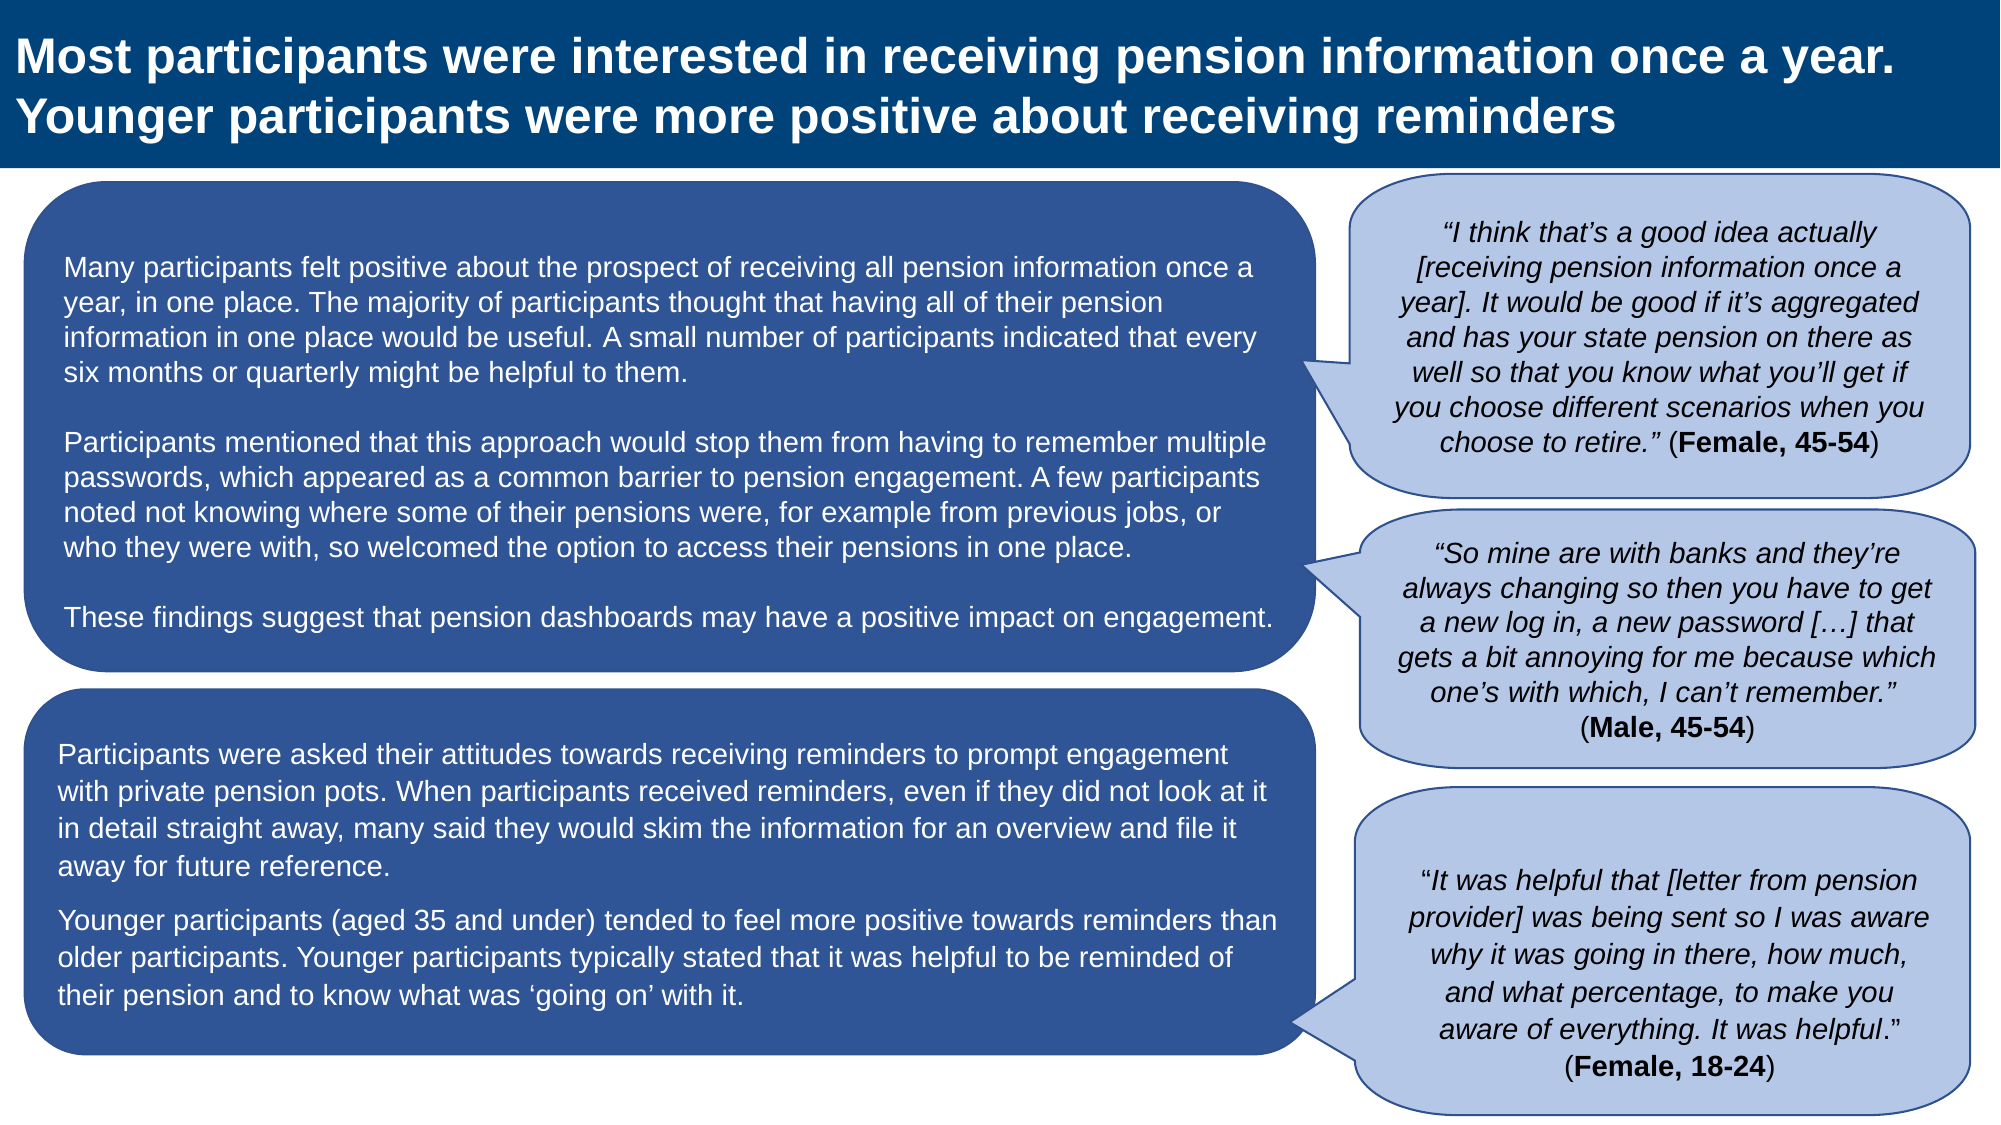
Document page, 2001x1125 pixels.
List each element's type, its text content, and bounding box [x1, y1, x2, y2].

text_box Participants were asked their attitudes towards receiving reminders to prompt engagement with private pension pots. When participants received reminders, even if they did not look at it in detail straight away, many said they would skim the information for an overview and file it away for future reference. Younger participants (aged 35 and under) tended to feel more positive towards reminders than older participants. Younger participants typically stated that it was helpful to be reminded of their pension and to know what was ‘going on’ with it. [24, 689, 1316, 1055]
text_box Many participants felt positive about the prospect of receiving all pension information once a year, in one place. The majority of participants thought that having all of their pension information in one place would be useful. A small number of participants indicated that every six months or quarterly might be helpful to them. Participants mentioned that this approach would stop them from having to remember multiple passwords, which appeared as a common barrier to pension engagement. A few participants noted not knowing where some of their pensions were, for example from previous jobs, or who they were with, so welcomed the option to access their pensions in one place. These findings suggest that pension dashboards may have a positive impact on engagement. [24, 182, 1316, 672]
text_box “So mine are with banks and they’re always changing so then you have to get a new log in, a new password […] that gets a bit annoying for me because which one’s with which, I can’t remember.” (Male, 45-54) [1301, 509, 1976, 769]
text_box “It was helpful that [letter from pension provider] was being sent so I was aware why it was going in there, how much, and what percentage, to make you aware of everything. It was helpful.” (Female, 18-24) [1289, 787, 1971, 1116]
title Most participants were interested in receiving pension information once a year. Younger participants were more positive about receiving reminders [0, 0, 2000, 169]
text_box “I think that’s a good idea actually [receiving pension information once a year]. It would be good if it’s aggregated and has your state pension on there as well so that you know what you’ll get if you choose different scenarios when you choose to retire.” (Female, 45-54) [1301, 173, 1971, 499]
